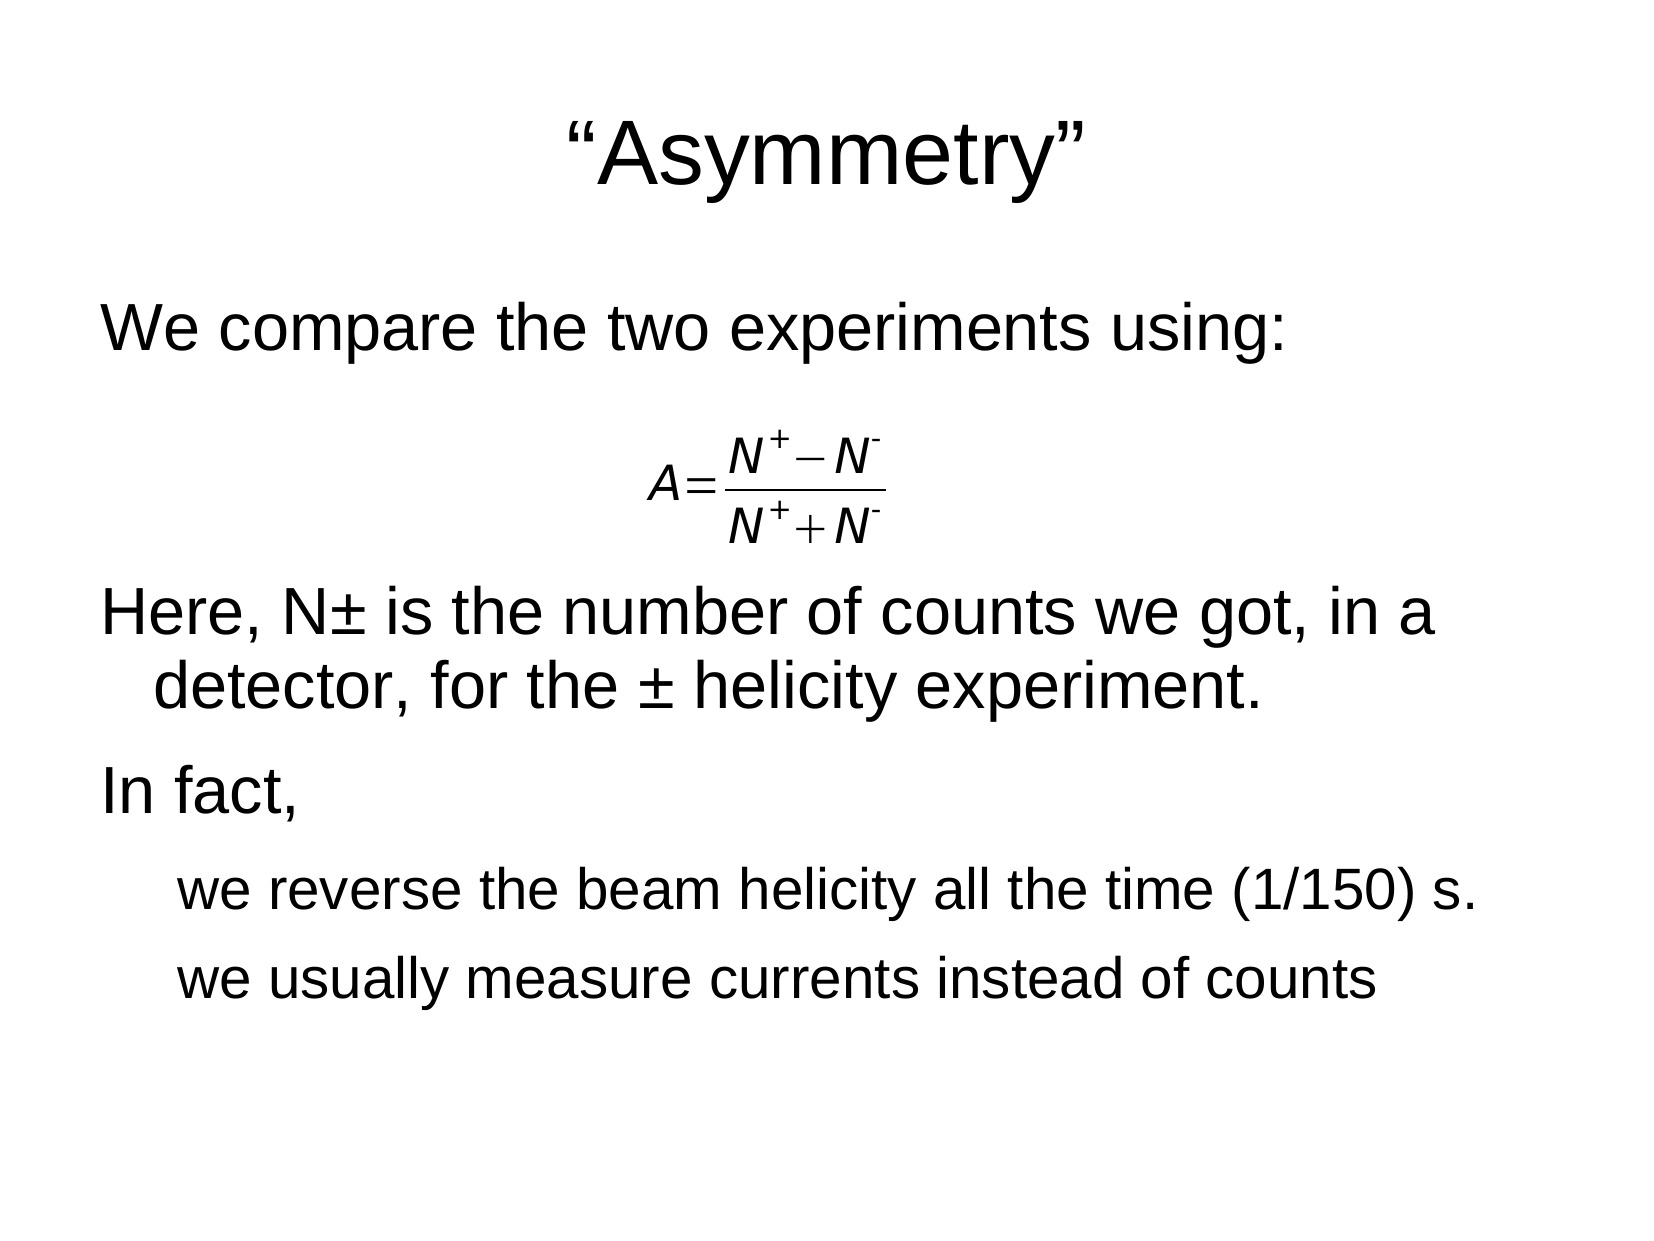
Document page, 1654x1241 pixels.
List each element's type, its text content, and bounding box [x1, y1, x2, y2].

title “Asymmetry” [82, 56, 1571, 250]
chart [630, 421, 899, 556]
list We compare the two experiments using: [82, 290, 1571, 414]
list Here, N± is the number of counts we got, in a detector, for the ± helicity experiment. In fact, we reverse the beam helicity all the time (1/150) s. we usually measure currents instead of counts [82, 573, 1571, 1128]
